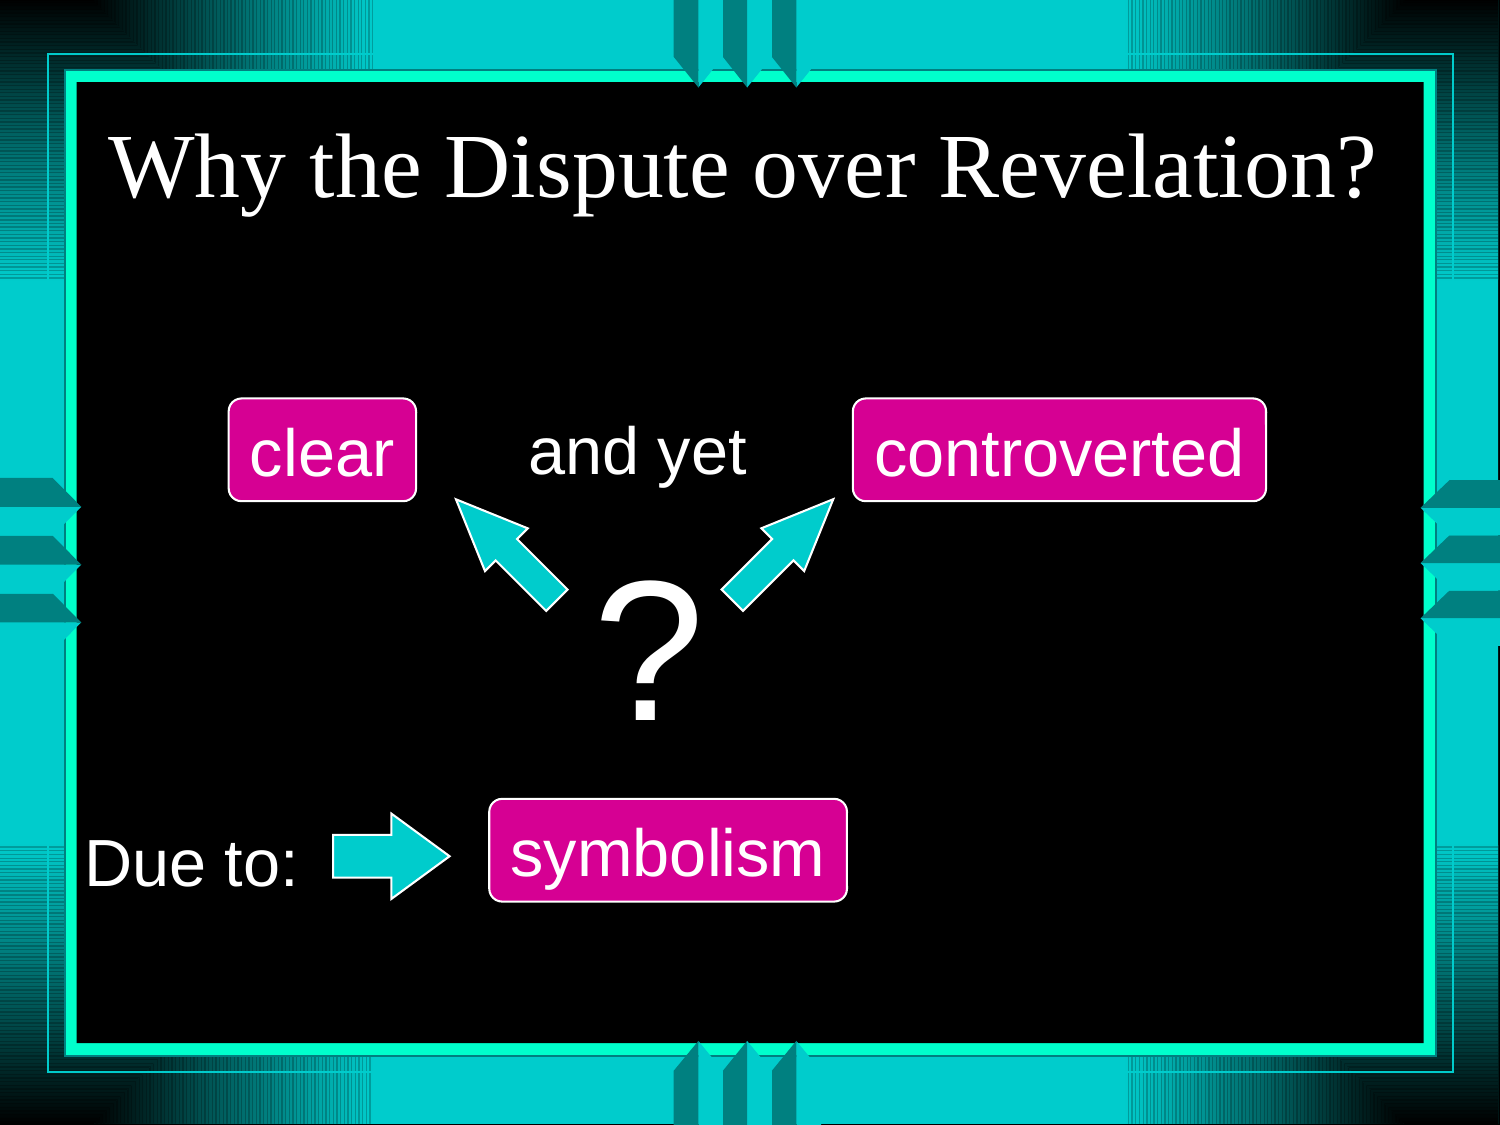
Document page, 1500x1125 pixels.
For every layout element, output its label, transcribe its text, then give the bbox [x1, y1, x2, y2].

text_box Due to: [69, 812, 333, 908]
text_box symbolism [489, 798, 847, 902]
text_box [721, 499, 834, 611]
text_box ? [578, 512, 843, 768]
text_box controverted [852, 398, 1267, 502]
text_box clear [228, 398, 417, 502]
text_box and yet [513, 399, 829, 496]
title Why the Dispute over Revelation? [62, 37, 1426, 225]
text_box [333, 813, 450, 899]
text_box [455, 499, 568, 611]
